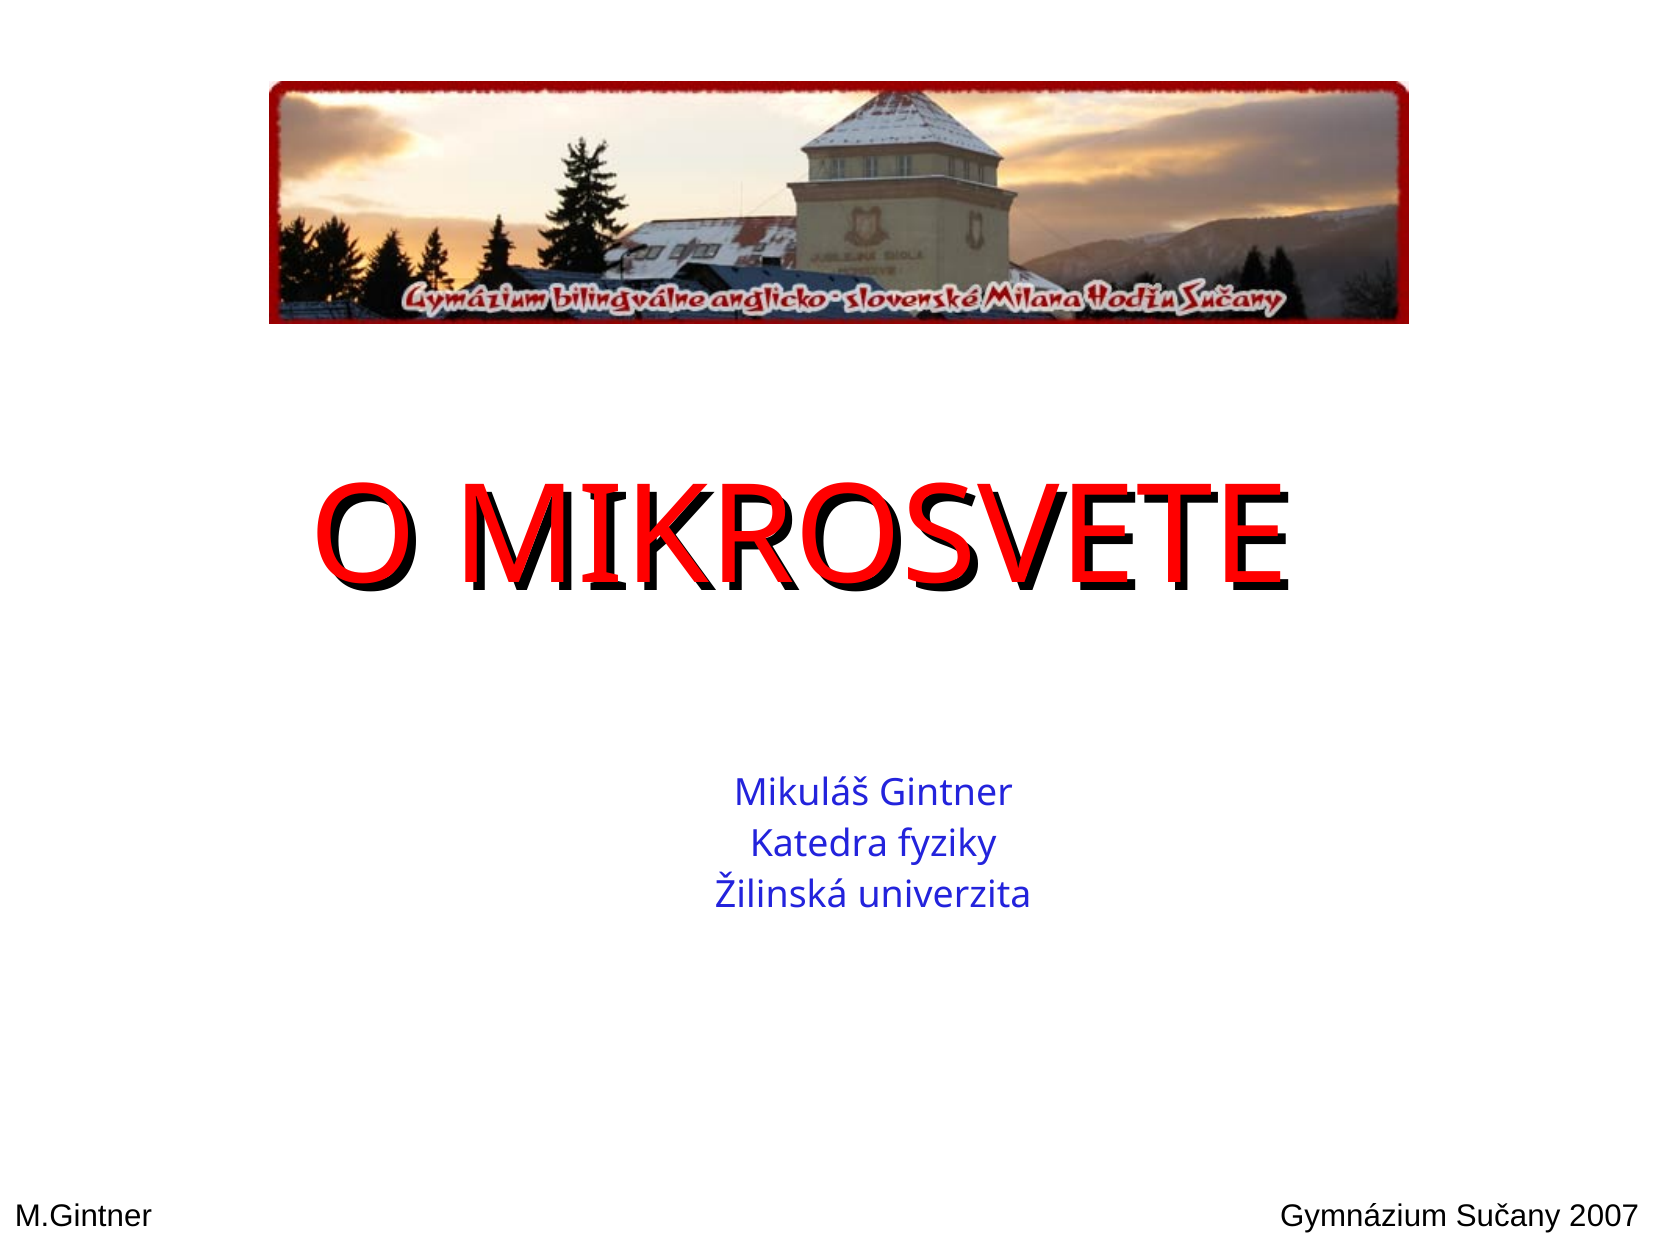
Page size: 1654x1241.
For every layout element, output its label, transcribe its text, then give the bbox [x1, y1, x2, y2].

text_box Gymnázium Sučany 2007 [1265, 1190, 1654, 1241]
text_box O MIKROSVETE [295, 428, 1424, 635]
picture [269, 81, 1409, 324]
text_box Mikuláš Gintner Katedra fyziky Žilinská univerzita [700, 758, 1051, 931]
text_box M.Gintner [0, 1190, 168, 1241]
